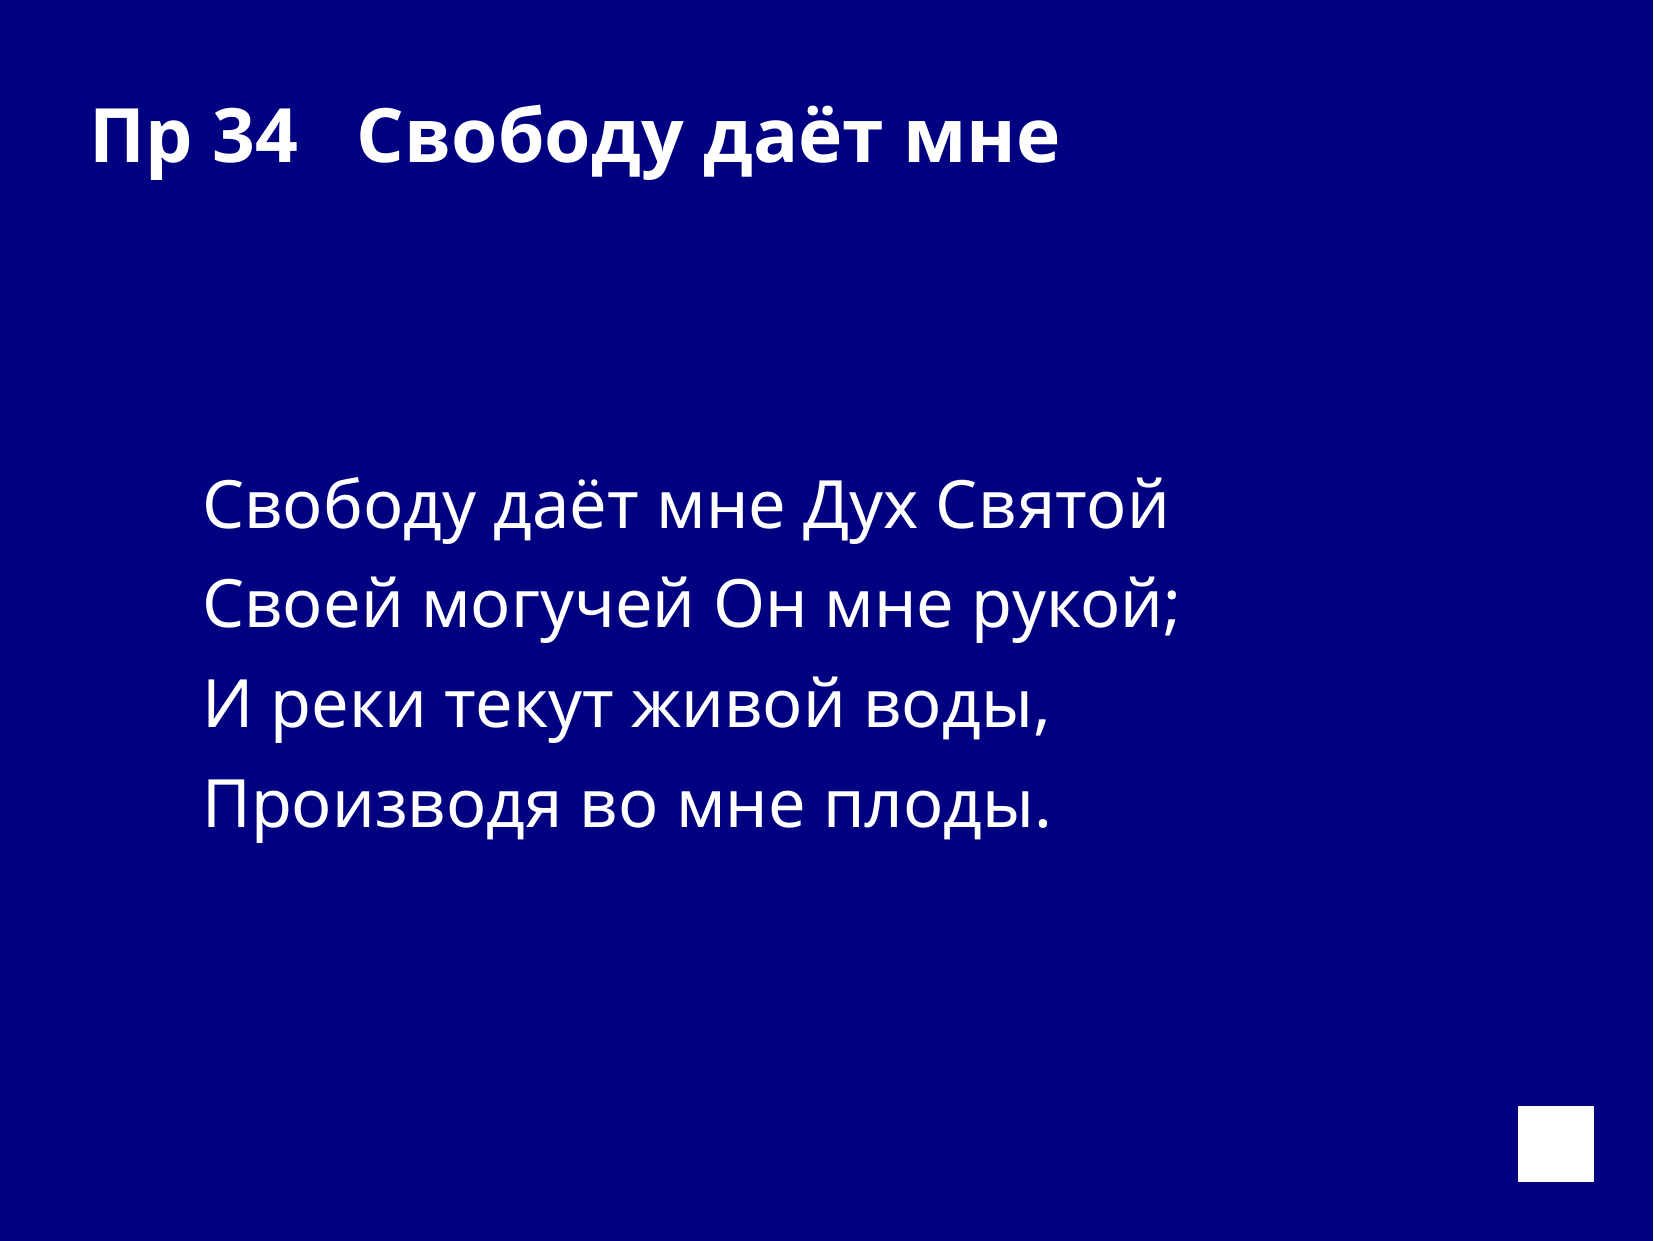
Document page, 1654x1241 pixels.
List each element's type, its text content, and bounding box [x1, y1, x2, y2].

text_box Пр 34 Свободу даёт мне [75, 75, 1576, 188]
text_box Свободу даёт мне Дух Святой Своей могучей Он мне рукой; И реки текут живой воды, Производя во мне плоды. [75, 188, 1576, 1163]
text_box [1518, 1106, 1594, 1182]
